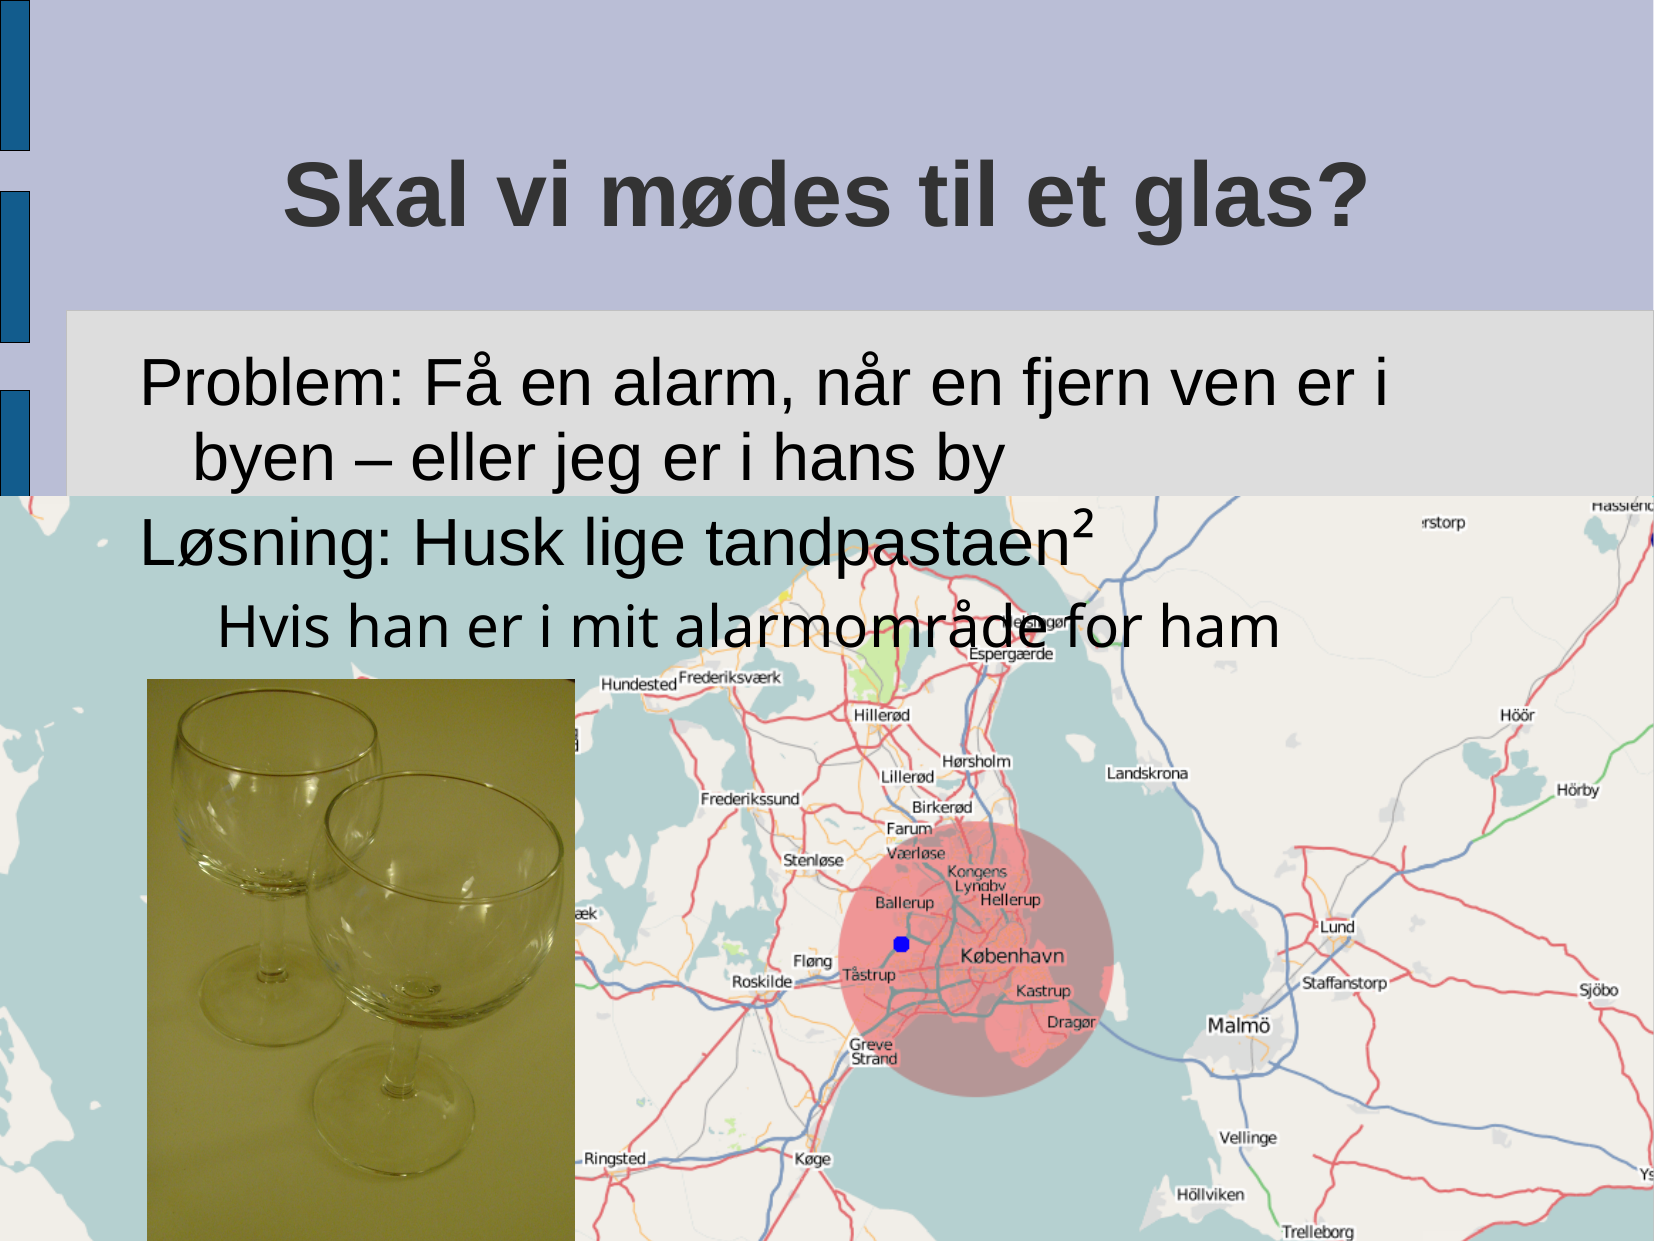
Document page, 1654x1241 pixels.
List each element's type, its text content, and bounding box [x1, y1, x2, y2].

picture [0, 496, 1654, 1241]
title Skal vi mødes til et glas? [121, 91, 1534, 299]
list Problem: Få en alarm, når en fjern ven er i byen – eller jeg er i hans by Løsning: Husk lige tandpastaen² Hvis han er i mit alarmområde for ham [121, 344, 1534, 1127]
